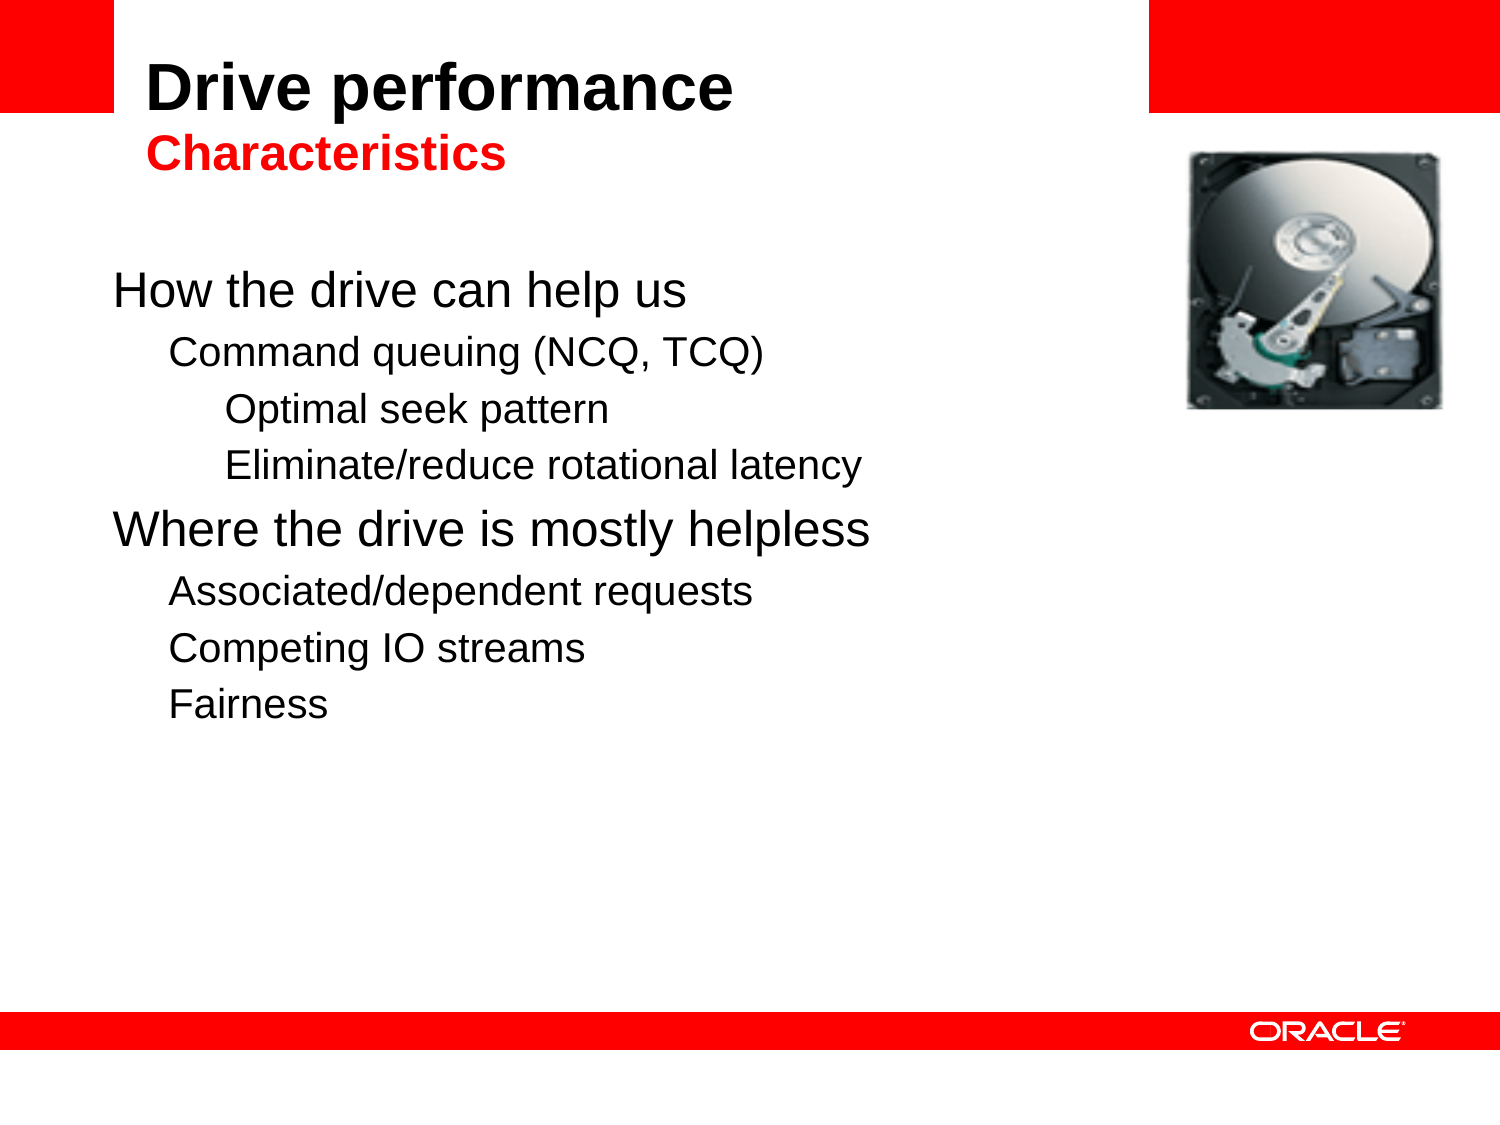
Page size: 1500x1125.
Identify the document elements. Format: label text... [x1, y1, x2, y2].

picture [0, 1012, 1500, 1050]
picture [1132, 149, 1500, 413]
picture [0, 0, 114, 113]
title Drive performance Characteristics [145, 49, 1390, 205]
picture [1149, 0, 1500, 113]
list How the drive can help us Command queuing (NCQ, TCQ) Optimal seek pattern Eliminate/reduce rotational latency Where the drive is mostly helpless Associated/dependent requests Competing IO streams Fairness [112, 262, 1349, 976]
